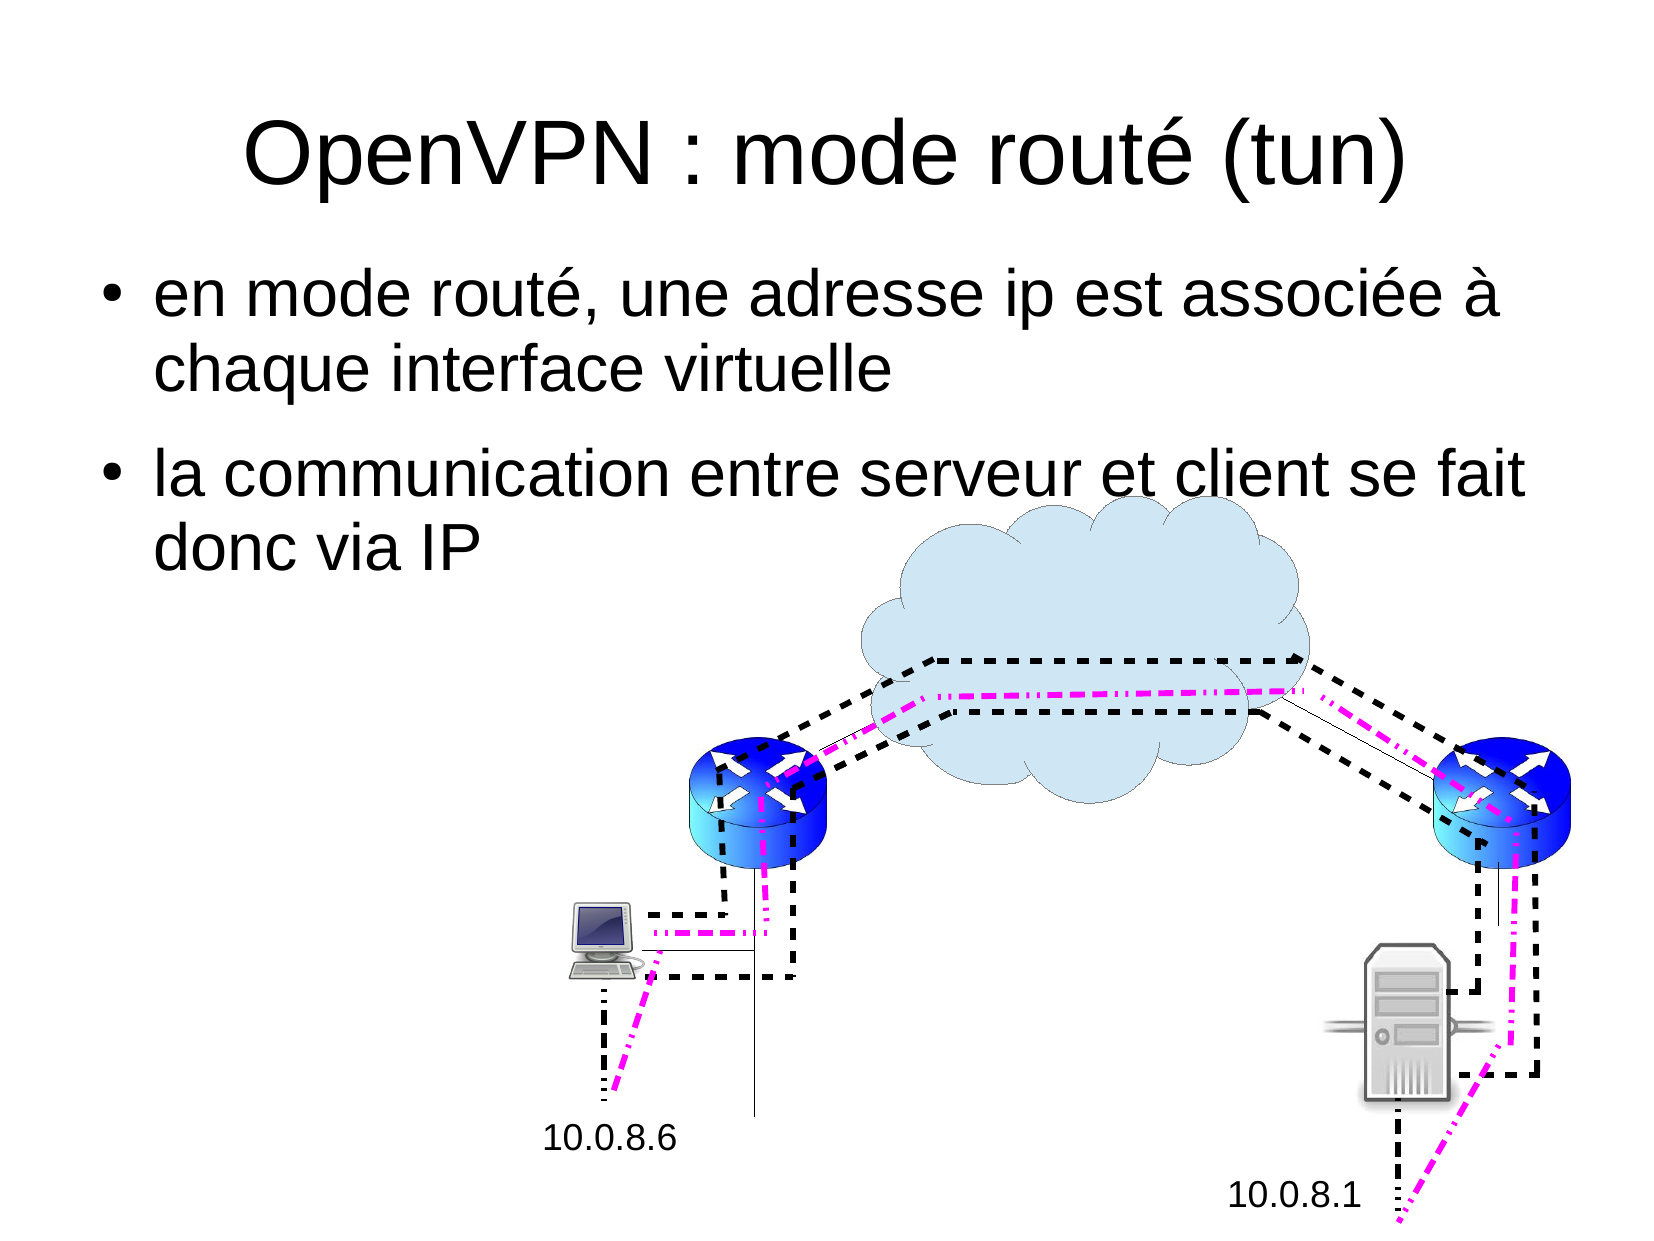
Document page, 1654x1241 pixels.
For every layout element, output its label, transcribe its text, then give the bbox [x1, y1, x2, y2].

text_box 10.0.8.6 [524, 1106, 702, 1170]
list en mode routé, une adresse ip est associée à chaque interface virtuelle la communication entre serveur et client se fait donc via IP [82, 256, 1538, 605]
picture [689, 737, 827, 869]
picture [1433, 737, 1571, 869]
text_box 10.0.8.1 [1209, 1163, 1387, 1227]
picture [1318, 926, 1499, 1123]
picture [565, 900, 646, 981]
title OpenVPN : mode routé (tun) [82, 49, 1571, 257]
text_box [861, 496, 1310, 804]
